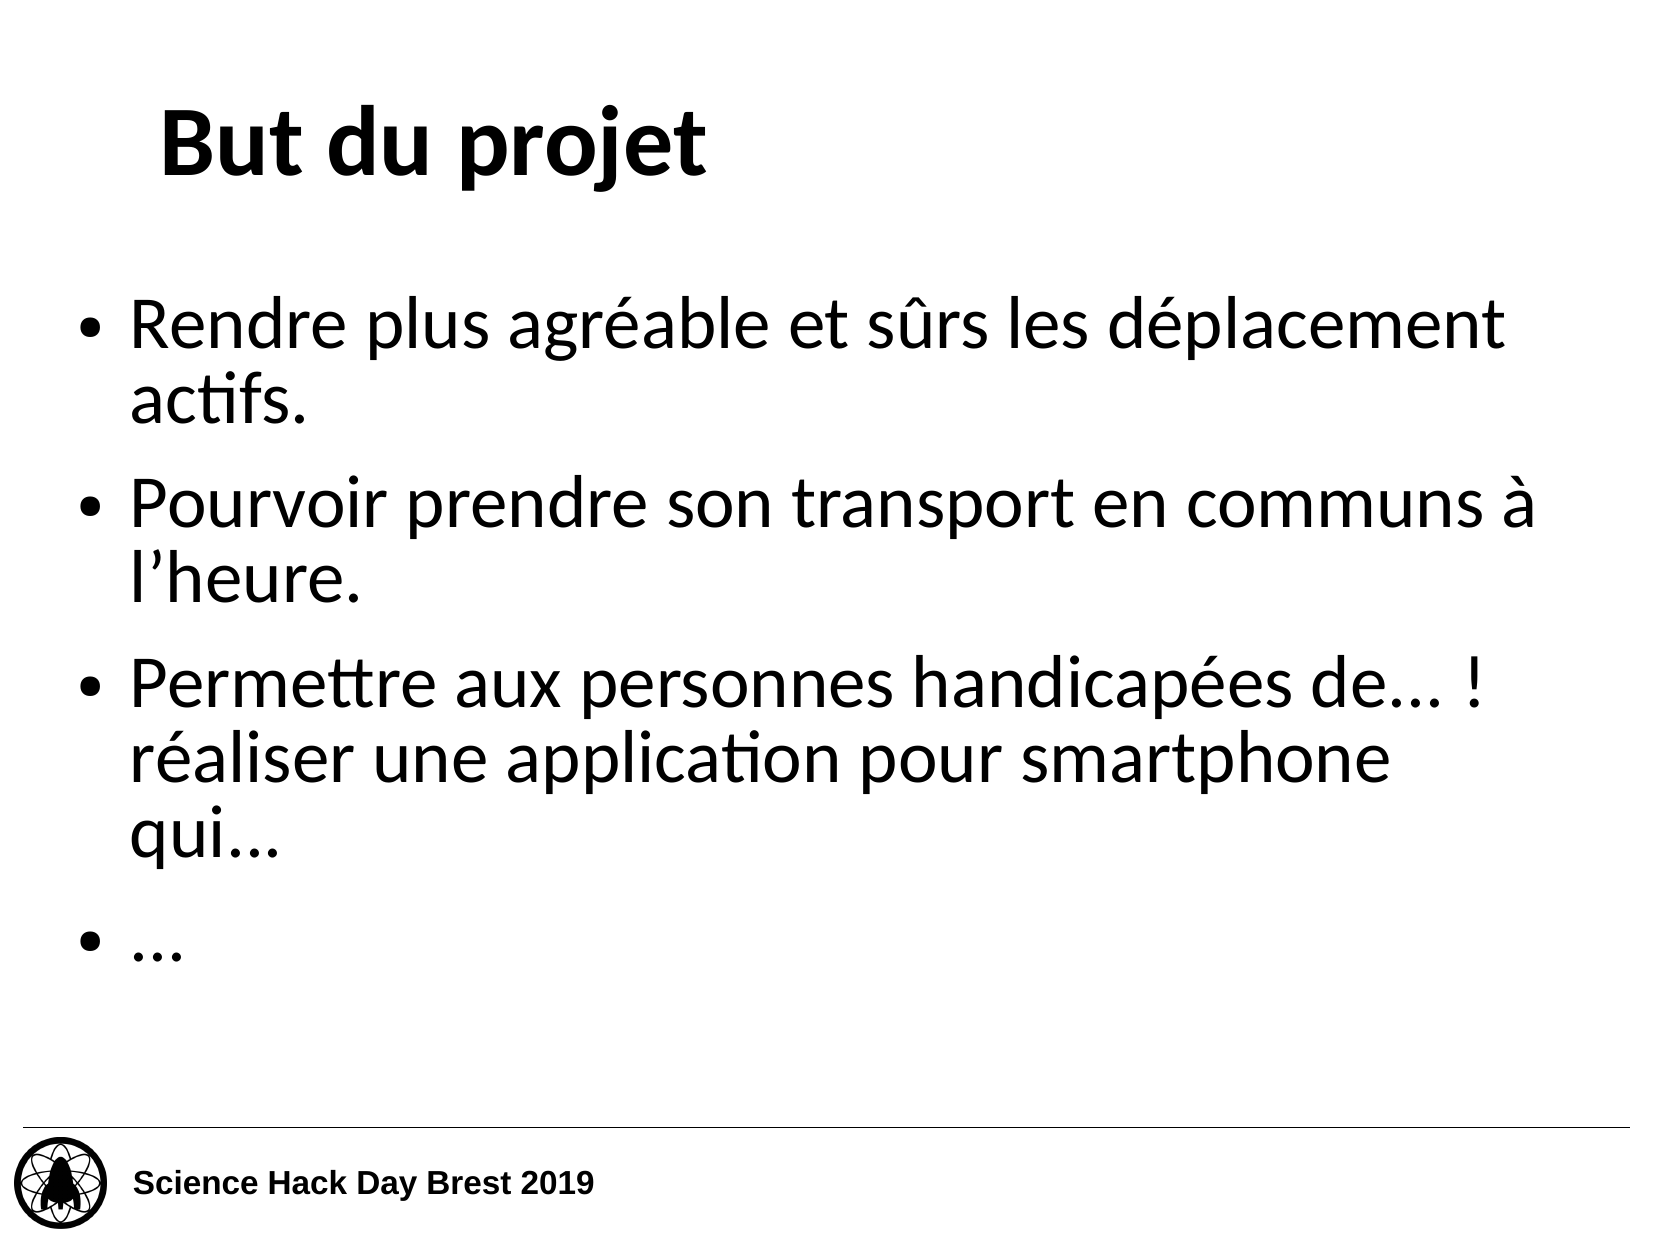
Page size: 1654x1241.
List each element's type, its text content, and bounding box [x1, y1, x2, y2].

picture [14, 1137, 107, 1230]
list Rendre plus agréable et sûrs les déplacement actifs. Pourvoir prendre son transport en communs à l’heure. Permettre aux personnes handicapées de... !réaliser une application pour smartphone qui... ... [59, 291, 1548, 1115]
title But du projet [11, 47, 1347, 255]
text_box Science Hack Day Brest 2019 [118, 1157, 1040, 1210]
